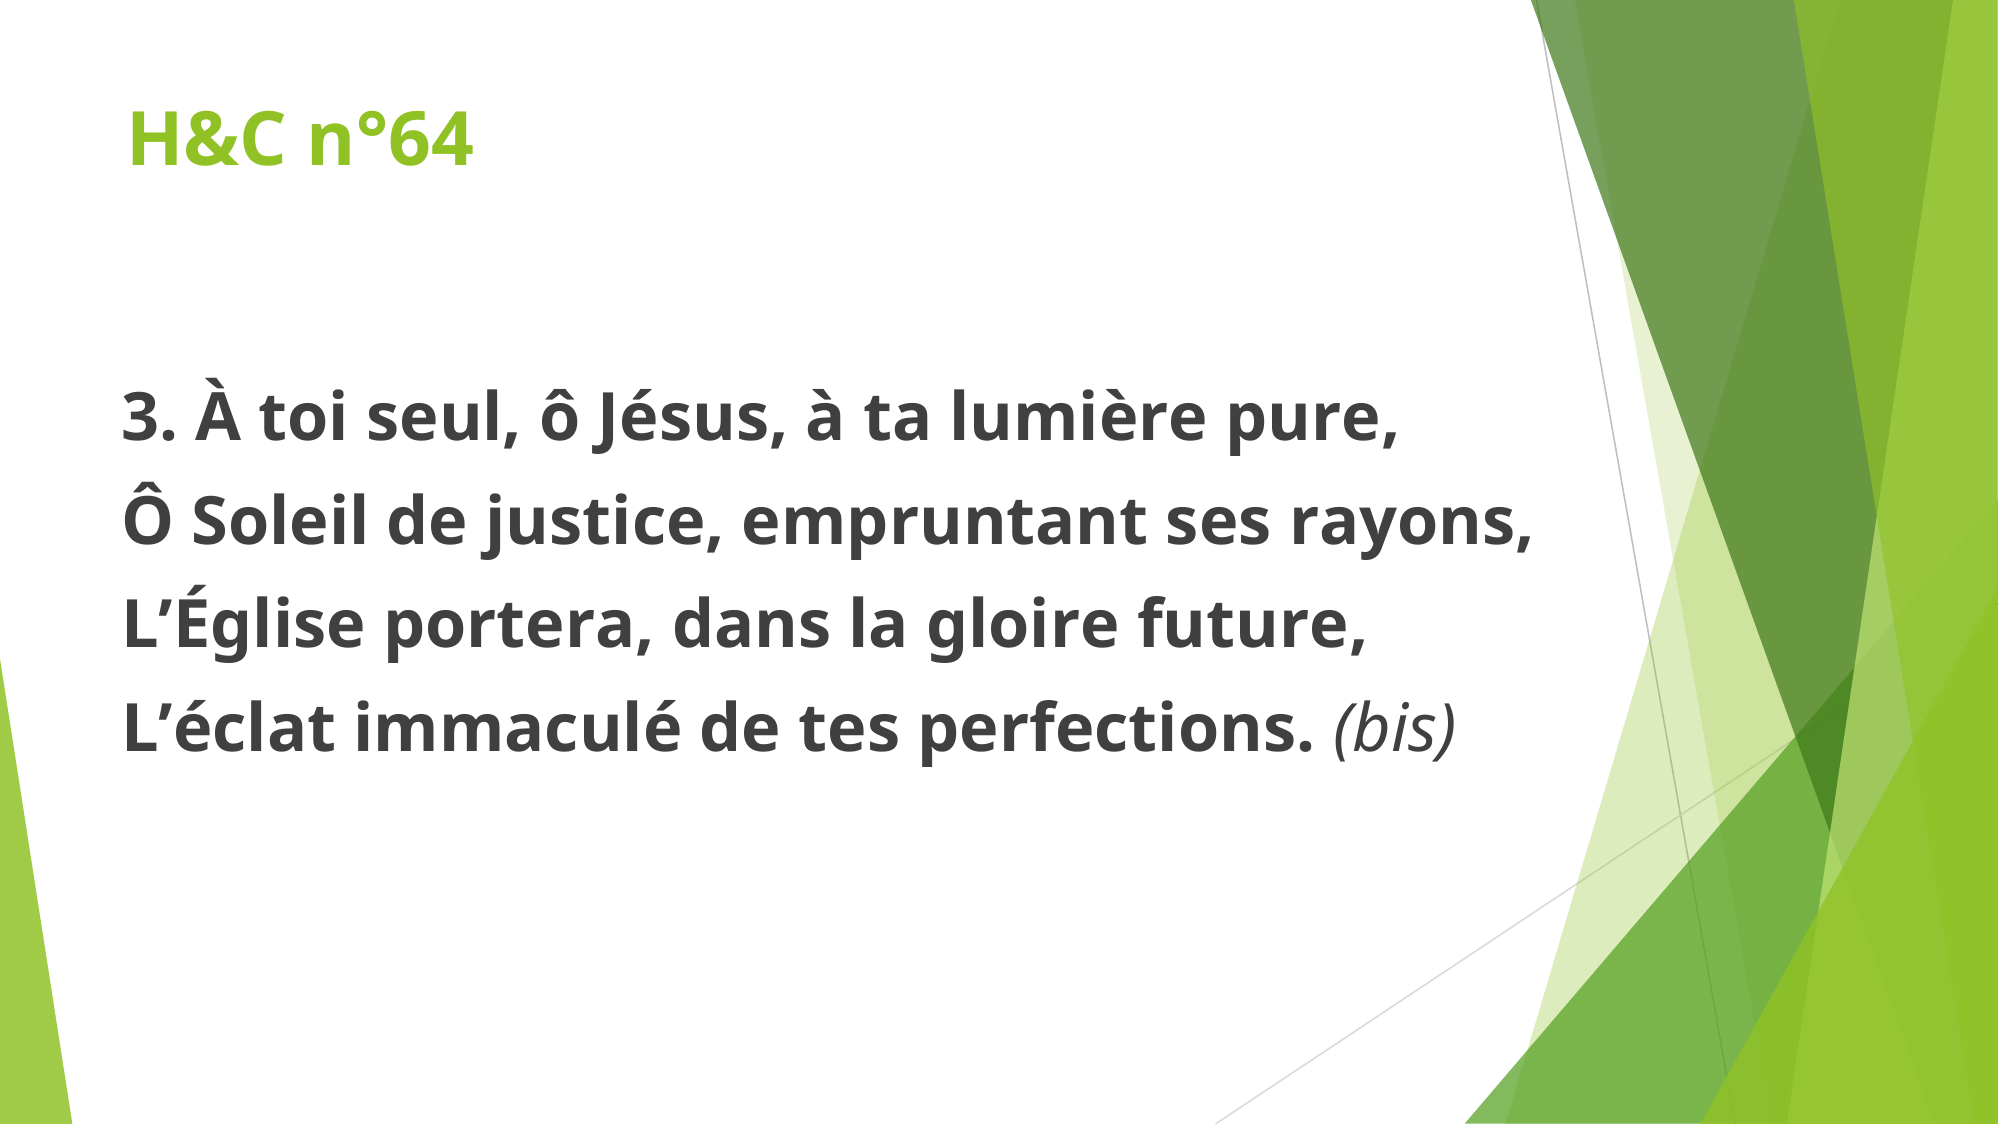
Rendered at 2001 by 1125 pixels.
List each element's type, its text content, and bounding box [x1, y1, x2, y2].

text_box 3. À toi seul, ô Jésus, à ta lumière pure, Ô Soleil de justice, empruntant ses rayons, L’Église portera, dans la gloire future, L’éclat immaculé de tes perfections. (bis) [106, 354, 1973, 1037]
text_box H&C n°64 [111, 82, 1522, 213]
